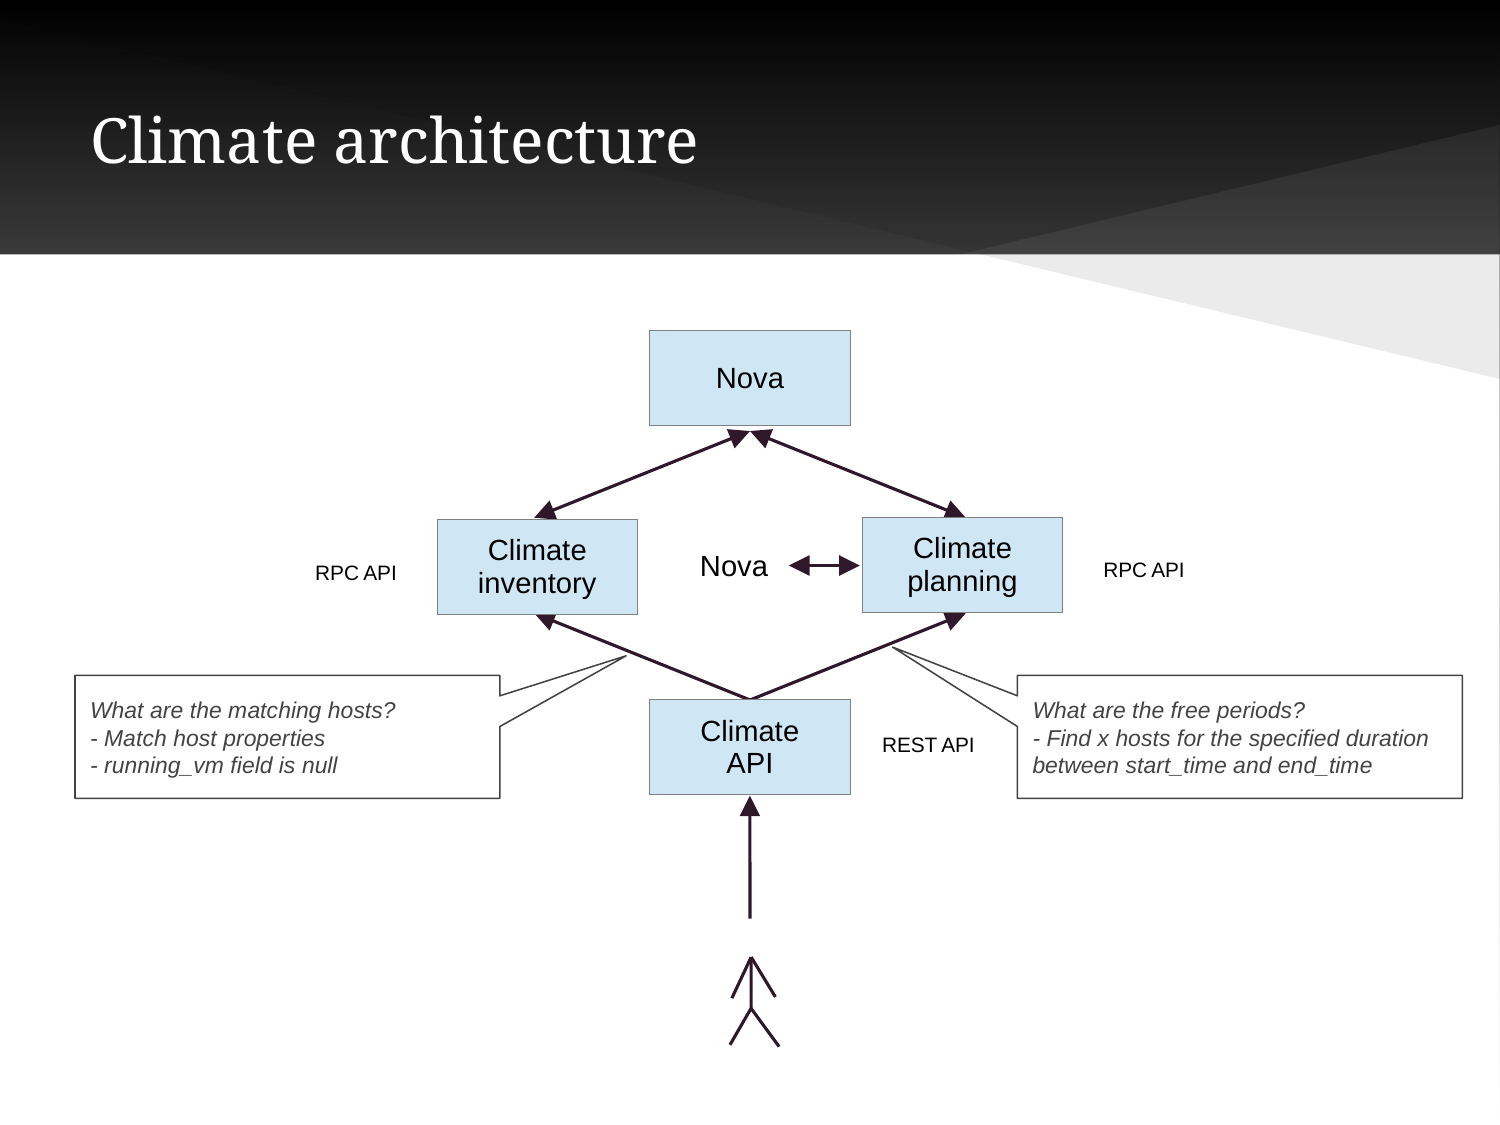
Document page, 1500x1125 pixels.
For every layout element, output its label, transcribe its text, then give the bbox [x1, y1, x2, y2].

text_box Nova [685, 542, 784, 591]
text_box Nova [649, 330, 851, 426]
text_box What are the free periods? - Find x hosts for the specified duration between start_time and end_time [892, 647, 1463, 799]
text_box What are the matching hosts? - Match host properties - running_vm field is null [75, 655, 627, 799]
text_box Climate inventory [437, 519, 638, 615]
text_box REST API [857, 716, 999, 758]
title Climate architecture [75, 45, 1425, 233]
text_box Climate API [649, 699, 851, 795]
text_box RPC API [285, 545, 427, 586]
text_box RPC API [1073, 541, 1215, 583]
text_box Climate planning [862, 517, 1063, 613]
